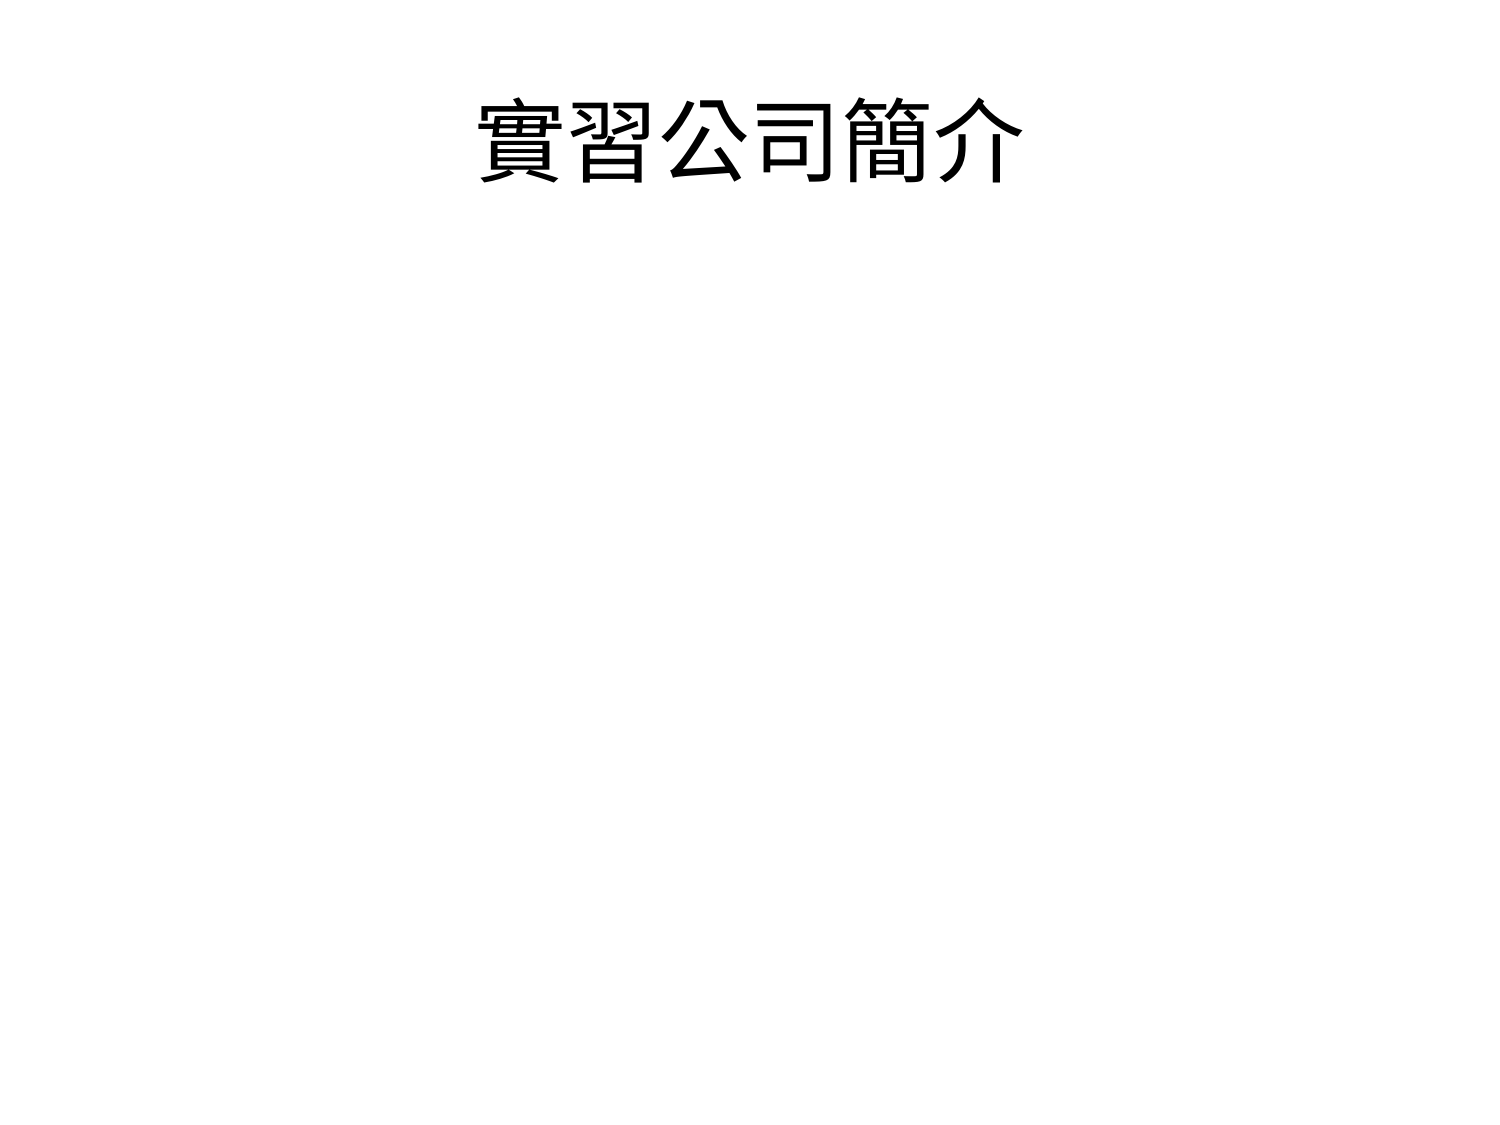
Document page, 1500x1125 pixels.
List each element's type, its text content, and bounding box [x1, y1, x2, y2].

title 實習公司簡介 [75, 45, 1426, 233]
